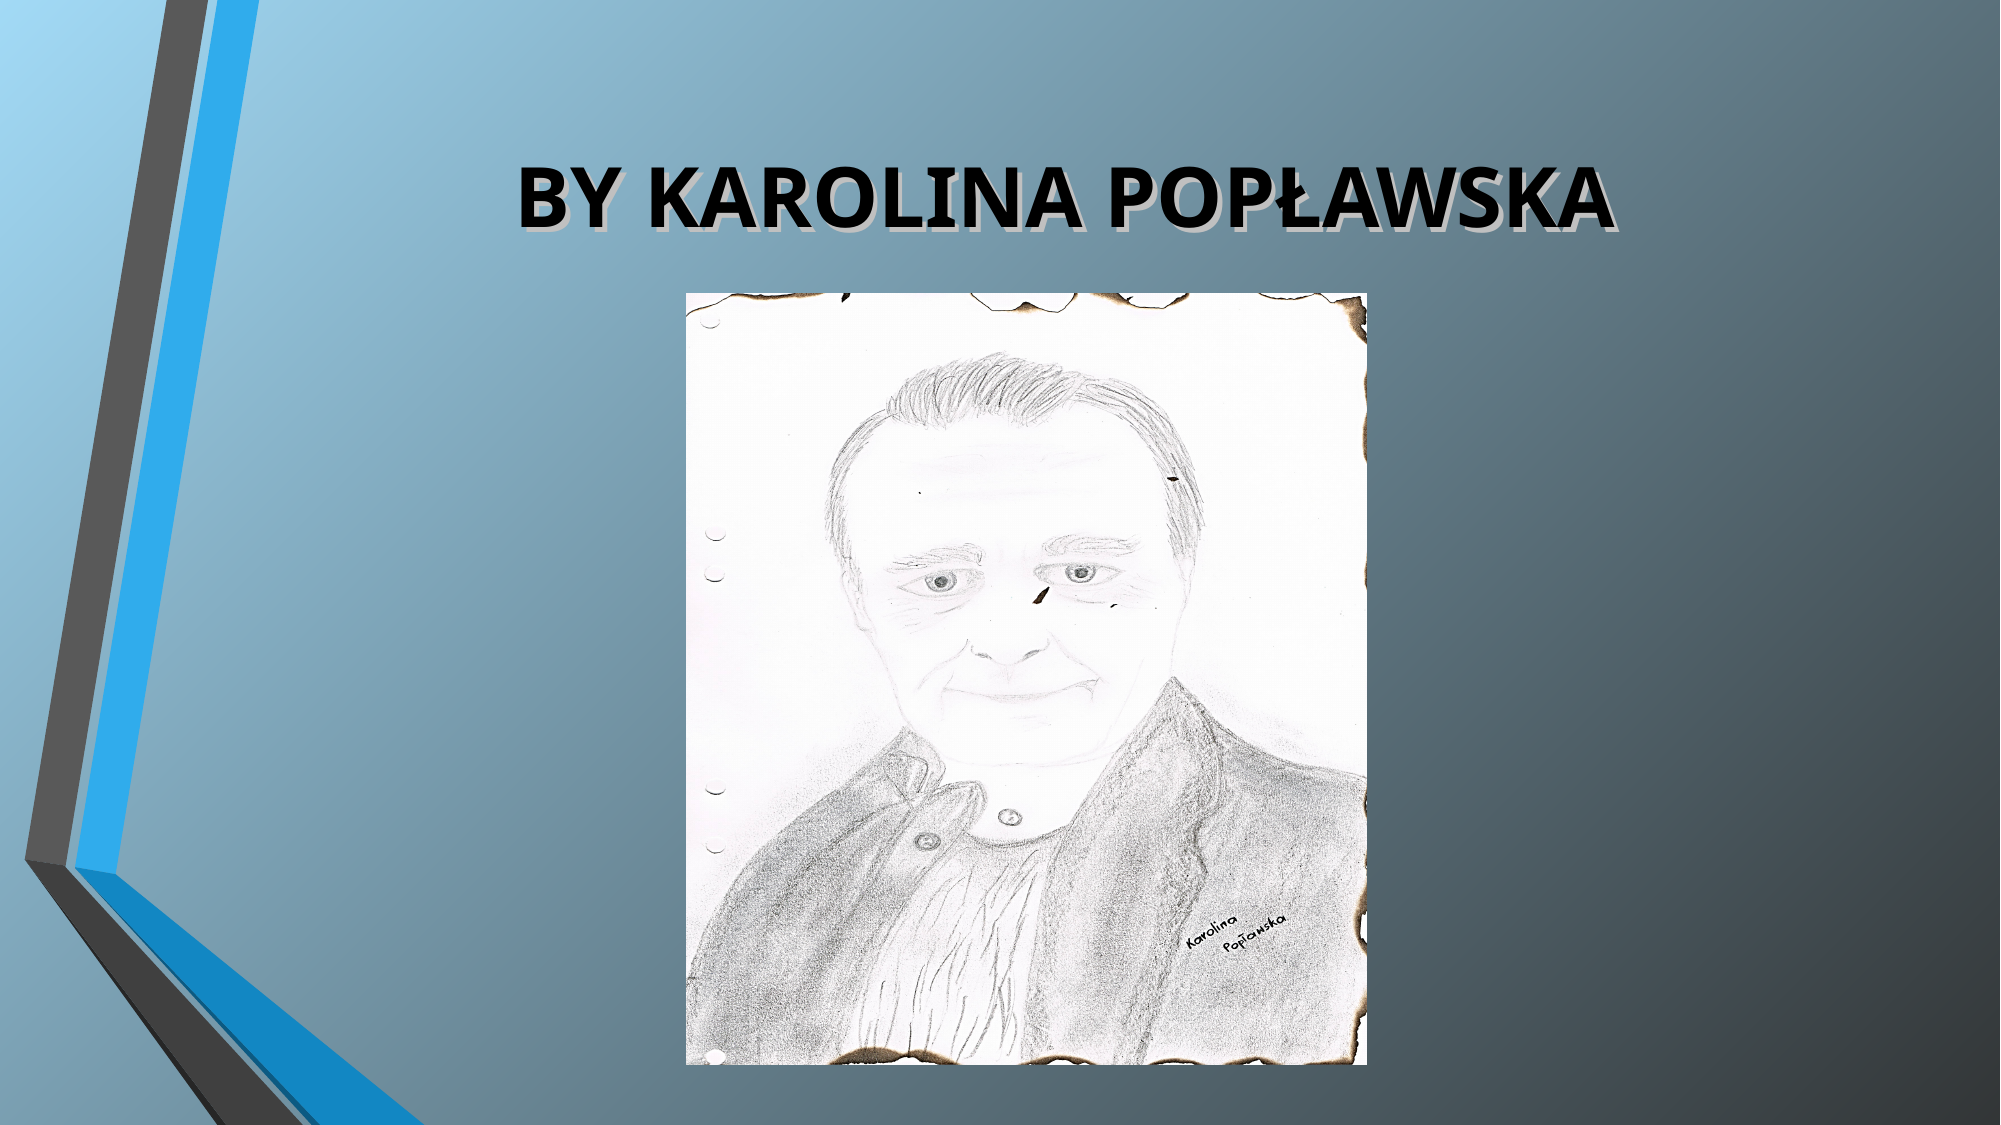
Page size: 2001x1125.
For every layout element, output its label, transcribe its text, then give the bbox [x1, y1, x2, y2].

picture [686, 293, 1367, 1065]
title BY KAROLINA POPŁAWSKA [243, 112, 1887, 277]
